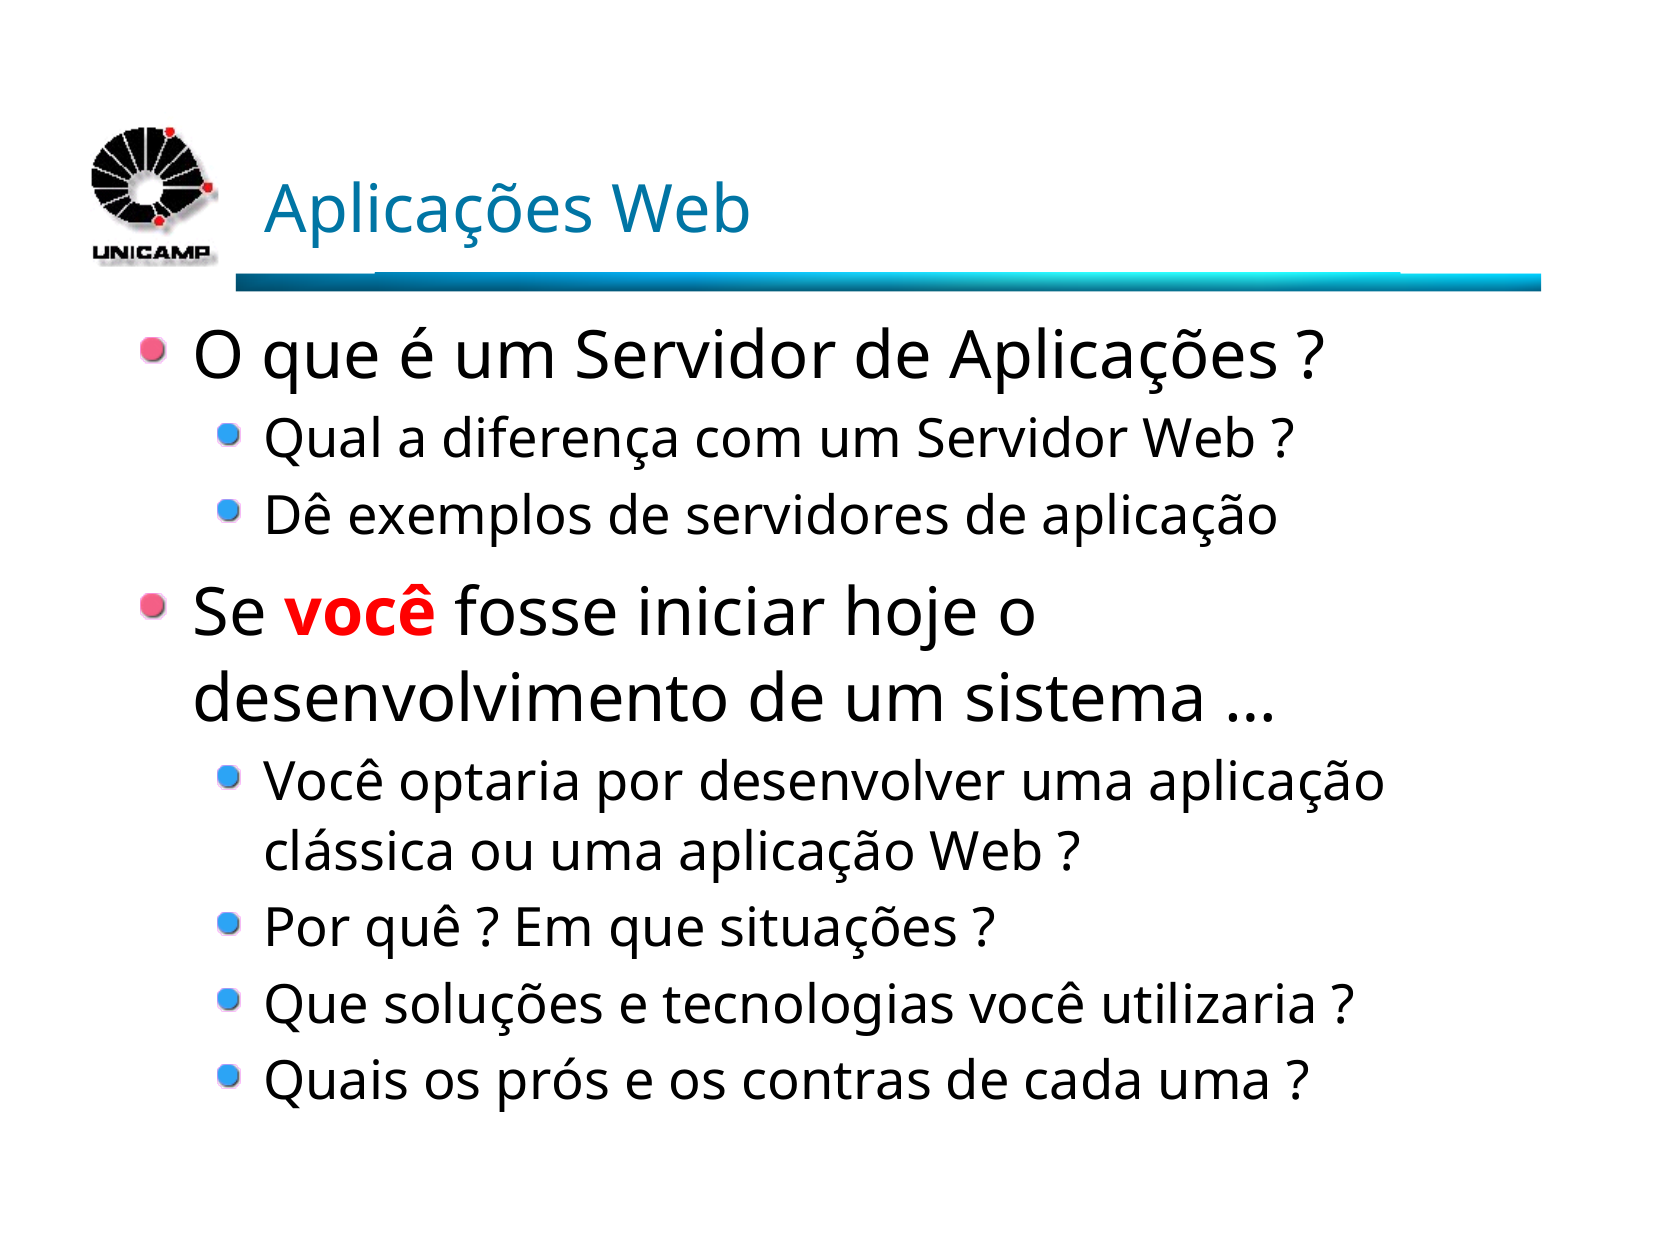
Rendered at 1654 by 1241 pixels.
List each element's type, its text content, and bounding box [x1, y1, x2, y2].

title Aplicações Web [264, 57, 1534, 250]
list O que é um Servidor de Aplicações ? Qual a diferença com um Servidor Web ? Dê exemplos de servidores de aplicação Se você fosse iniciar hoje o desenvolvimento de um sistema … Você optaria por desenvolver uma aplicação clássica ou uma aplicação Web ? Por quê ? Em que situações ? Que soluções e tecnologias você utilizaria ? Quais os prós e os contras de cada uma ? [121, 309, 1534, 1167]
picture [125, 272, 1654, 295]
